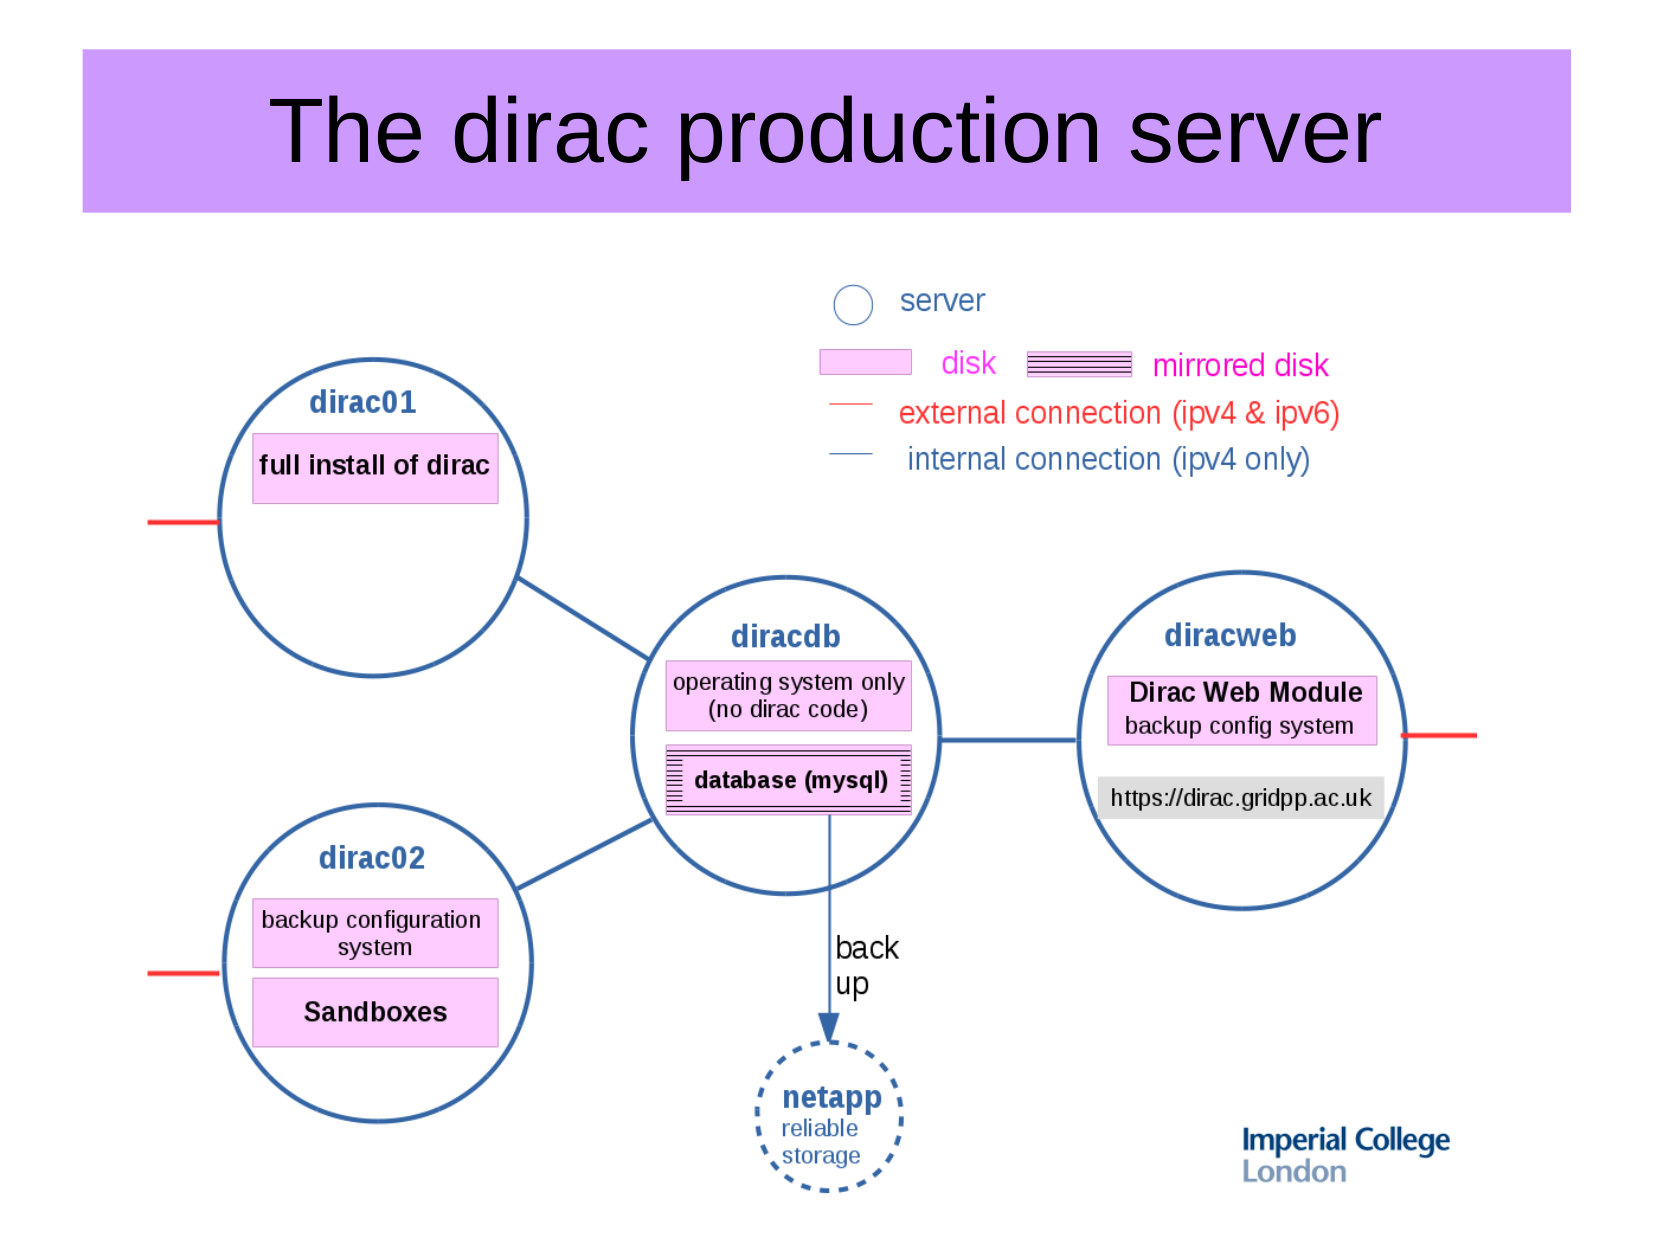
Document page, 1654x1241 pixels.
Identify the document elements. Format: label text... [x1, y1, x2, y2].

picture [147, 265, 1477, 1205]
title The dirac production server [82, 49, 1571, 213]
